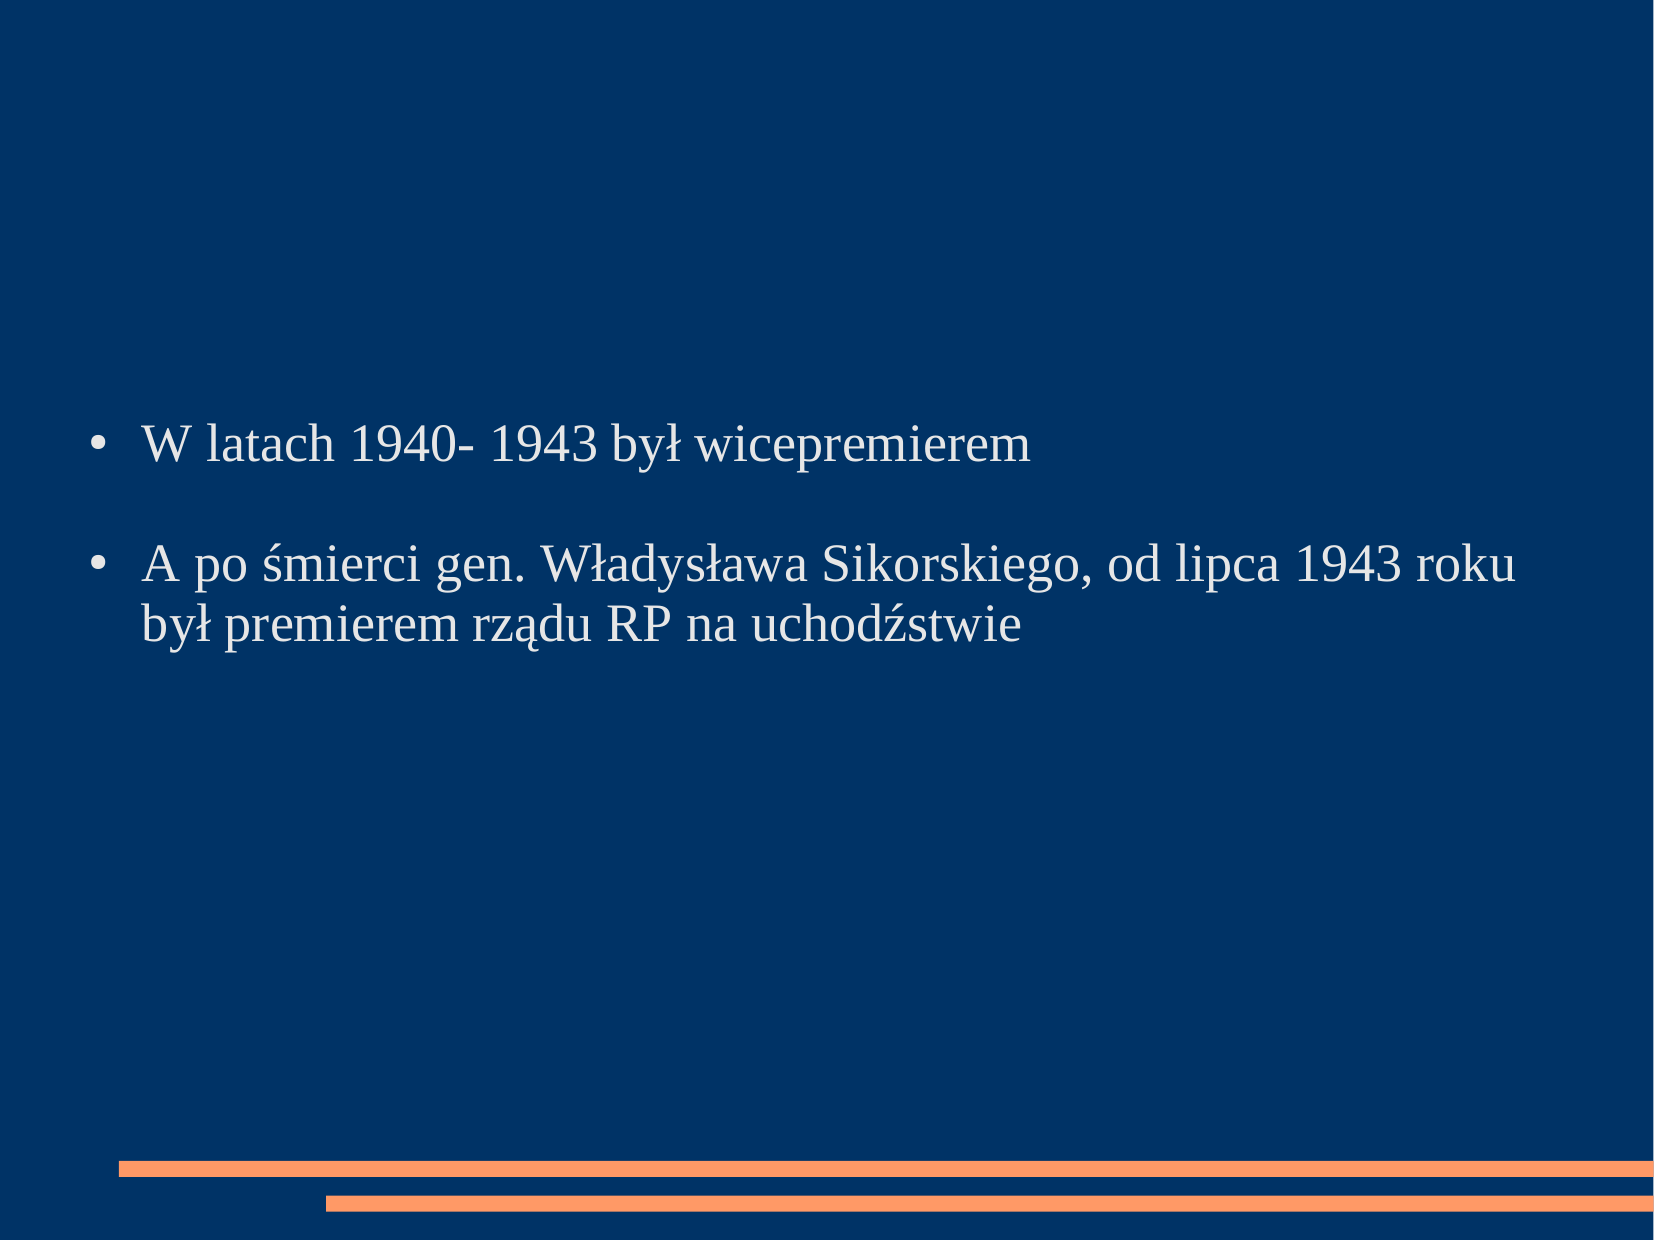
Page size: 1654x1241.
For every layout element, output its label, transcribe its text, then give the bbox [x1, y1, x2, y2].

list W latach 1940- 1943 był wicepremierem A po śmierci gen. Władysława Sikorskiego, od lipca 1943 roku był premierem rządu RP na uchodźstwie [70, 413, 1560, 915]
